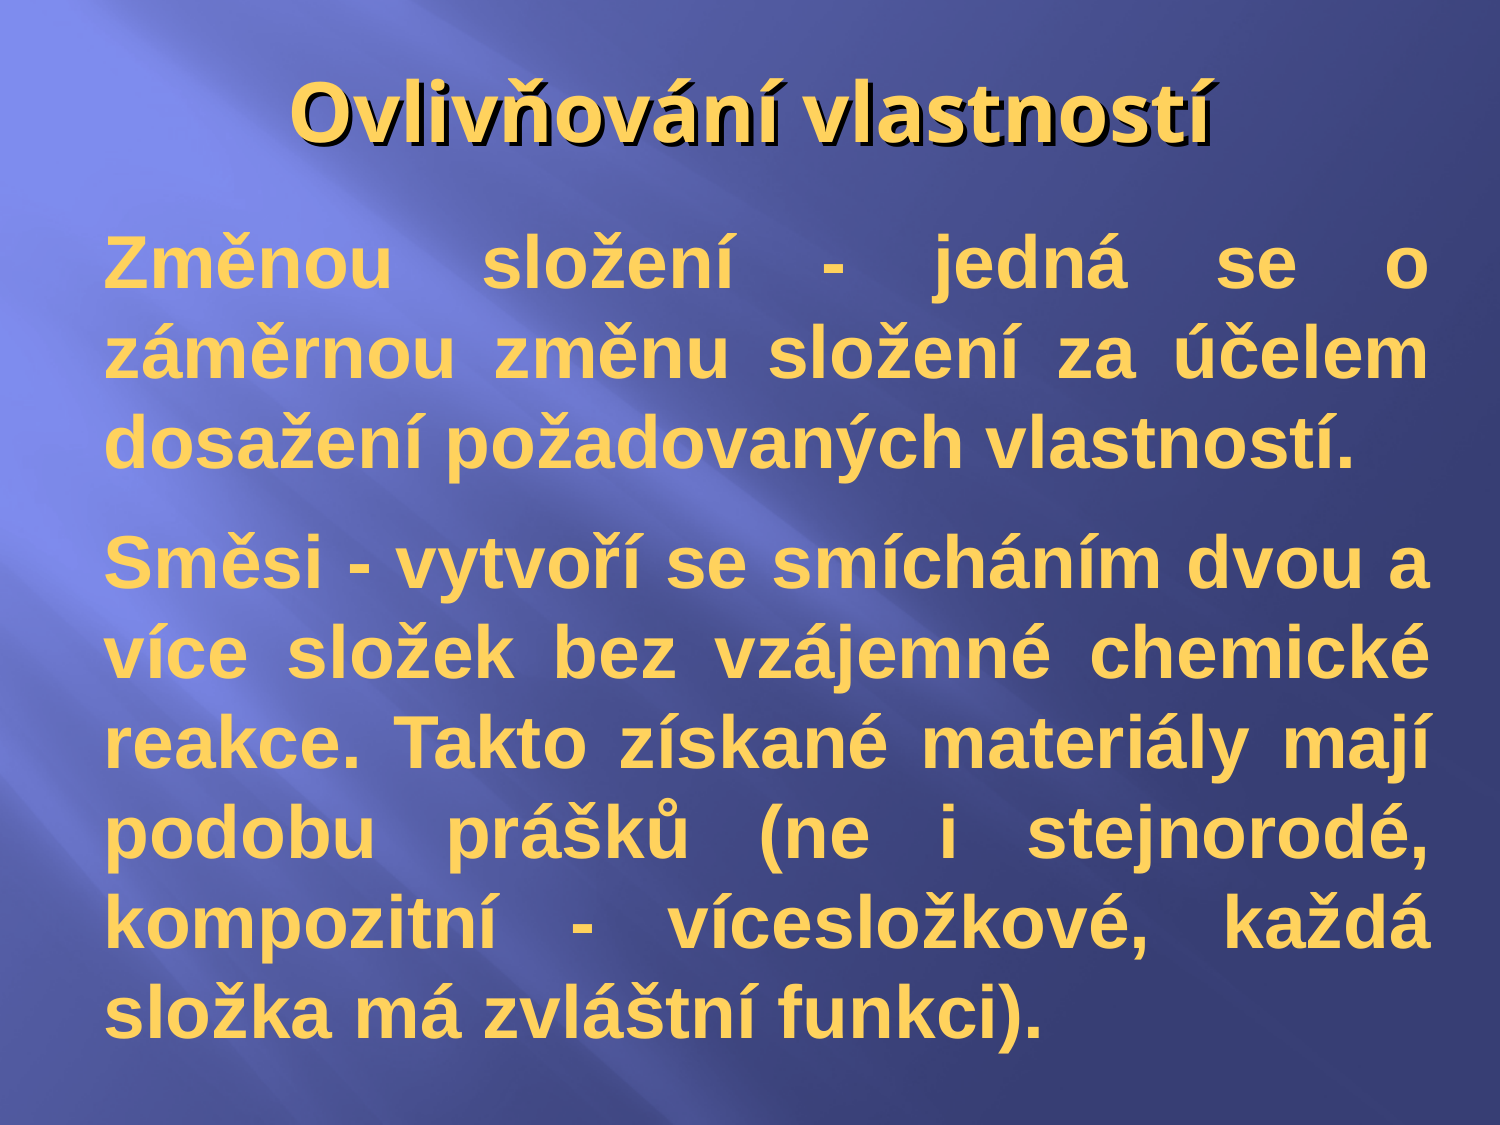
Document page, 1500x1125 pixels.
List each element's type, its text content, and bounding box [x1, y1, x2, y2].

text_box Změnou složení - jedná se o záměrnou změnu složení za účelem dosažení požadovaných vlastností. Směsi - vytvoří se smícháním dvou a více složek bez vzájemné chemické reakce. Takto získané materiály mají podobu prášků (ne i stejnorodé, kompozitní - vícesložkové, každá složka má zvláštní funkci). [88, 196, 1447, 1071]
title Ovlivňování vlastností [75, 45, 1426, 173]
picture [0, 0, 1500, 1125]
